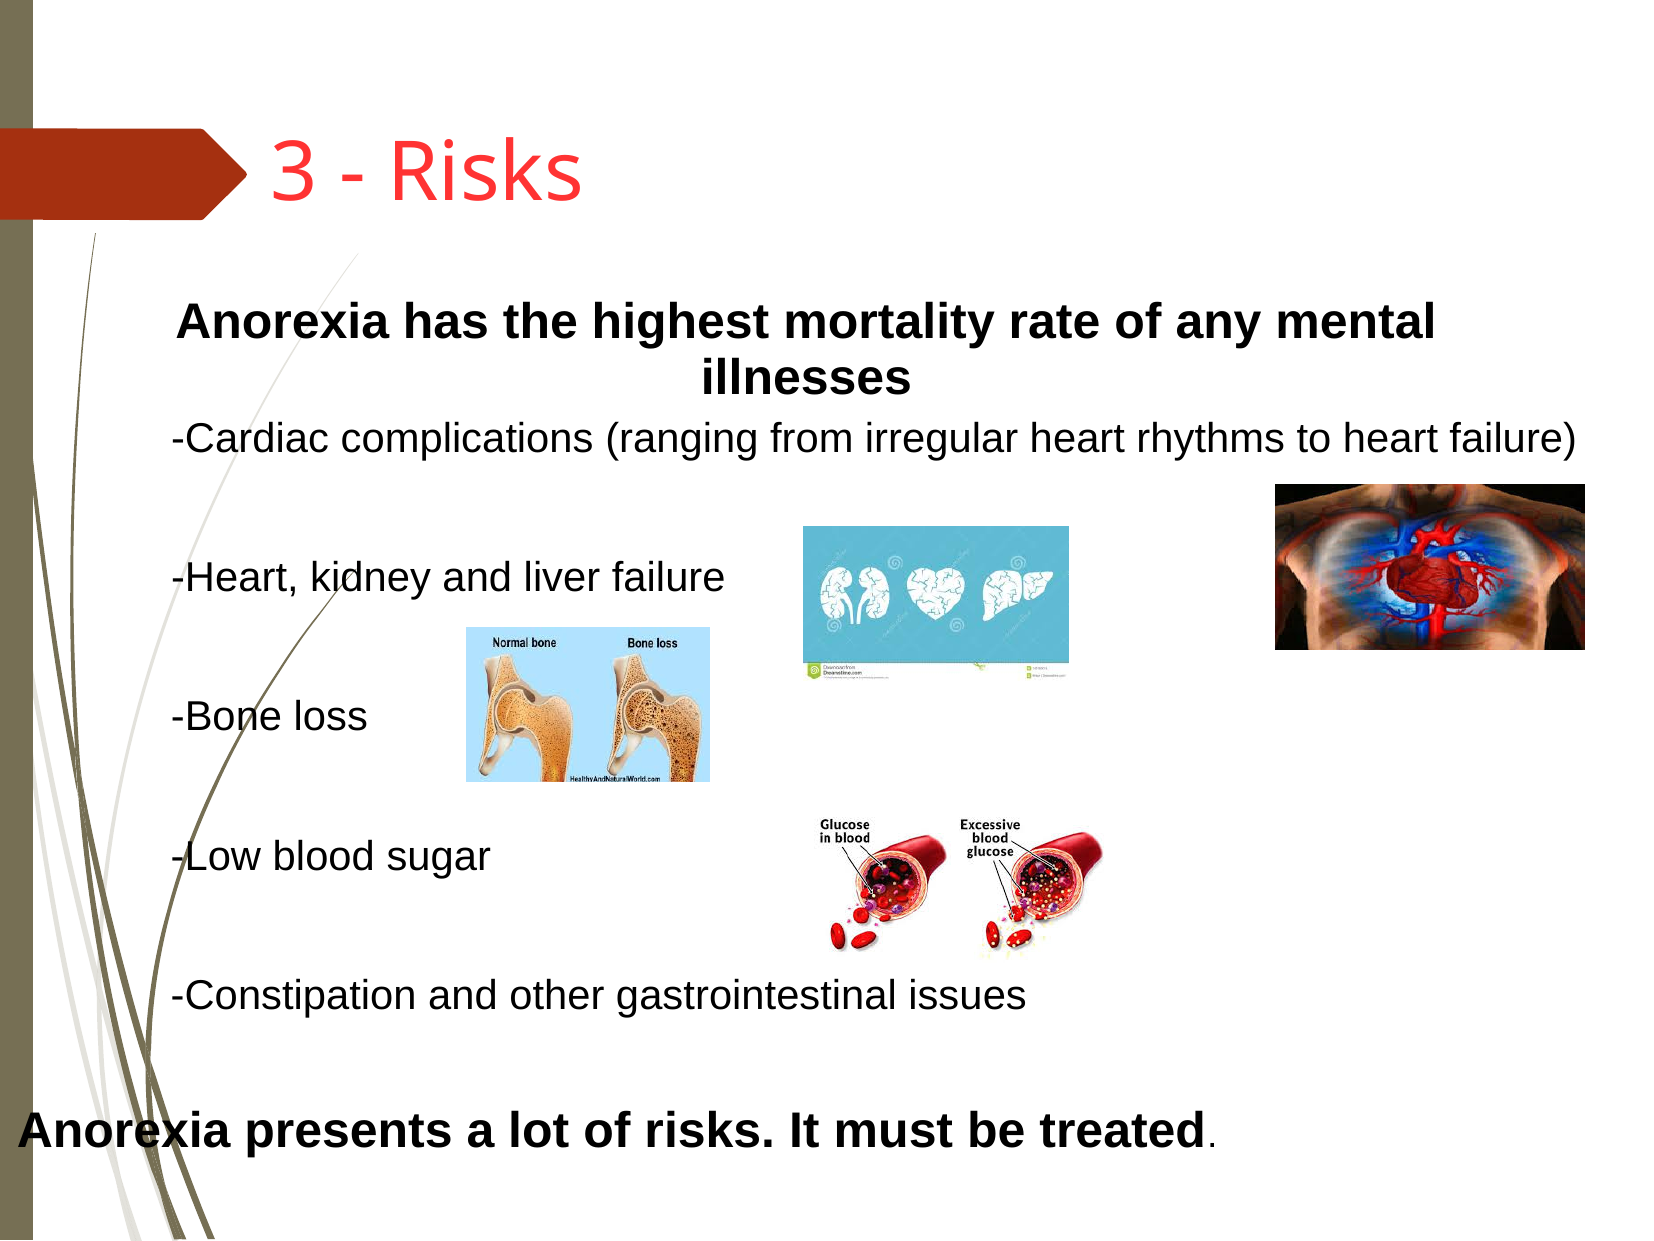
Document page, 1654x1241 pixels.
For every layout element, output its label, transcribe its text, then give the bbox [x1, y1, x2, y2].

text_box Anorexia has the highest mortality rate of any mental illnesses [80, 285, 1533, 388]
picture [803, 526, 1069, 681]
text_box Anorexia presents a lot of risks. It must be treated. [1, 1090, 1495, 1241]
picture [466, 628, 710, 782]
title 3 - Risks [233, 110, 1654, 267]
picture [806, 809, 1114, 963]
text_box -Cardiac complications (ranging from irregular heart rhythms to heart failure) -Heart, kidney and liver failure -Bone loss -Low blood sugar -Constipation and other gastrointestinal issues [155, 406, 1608, 1071]
picture [1275, 484, 1585, 650]
